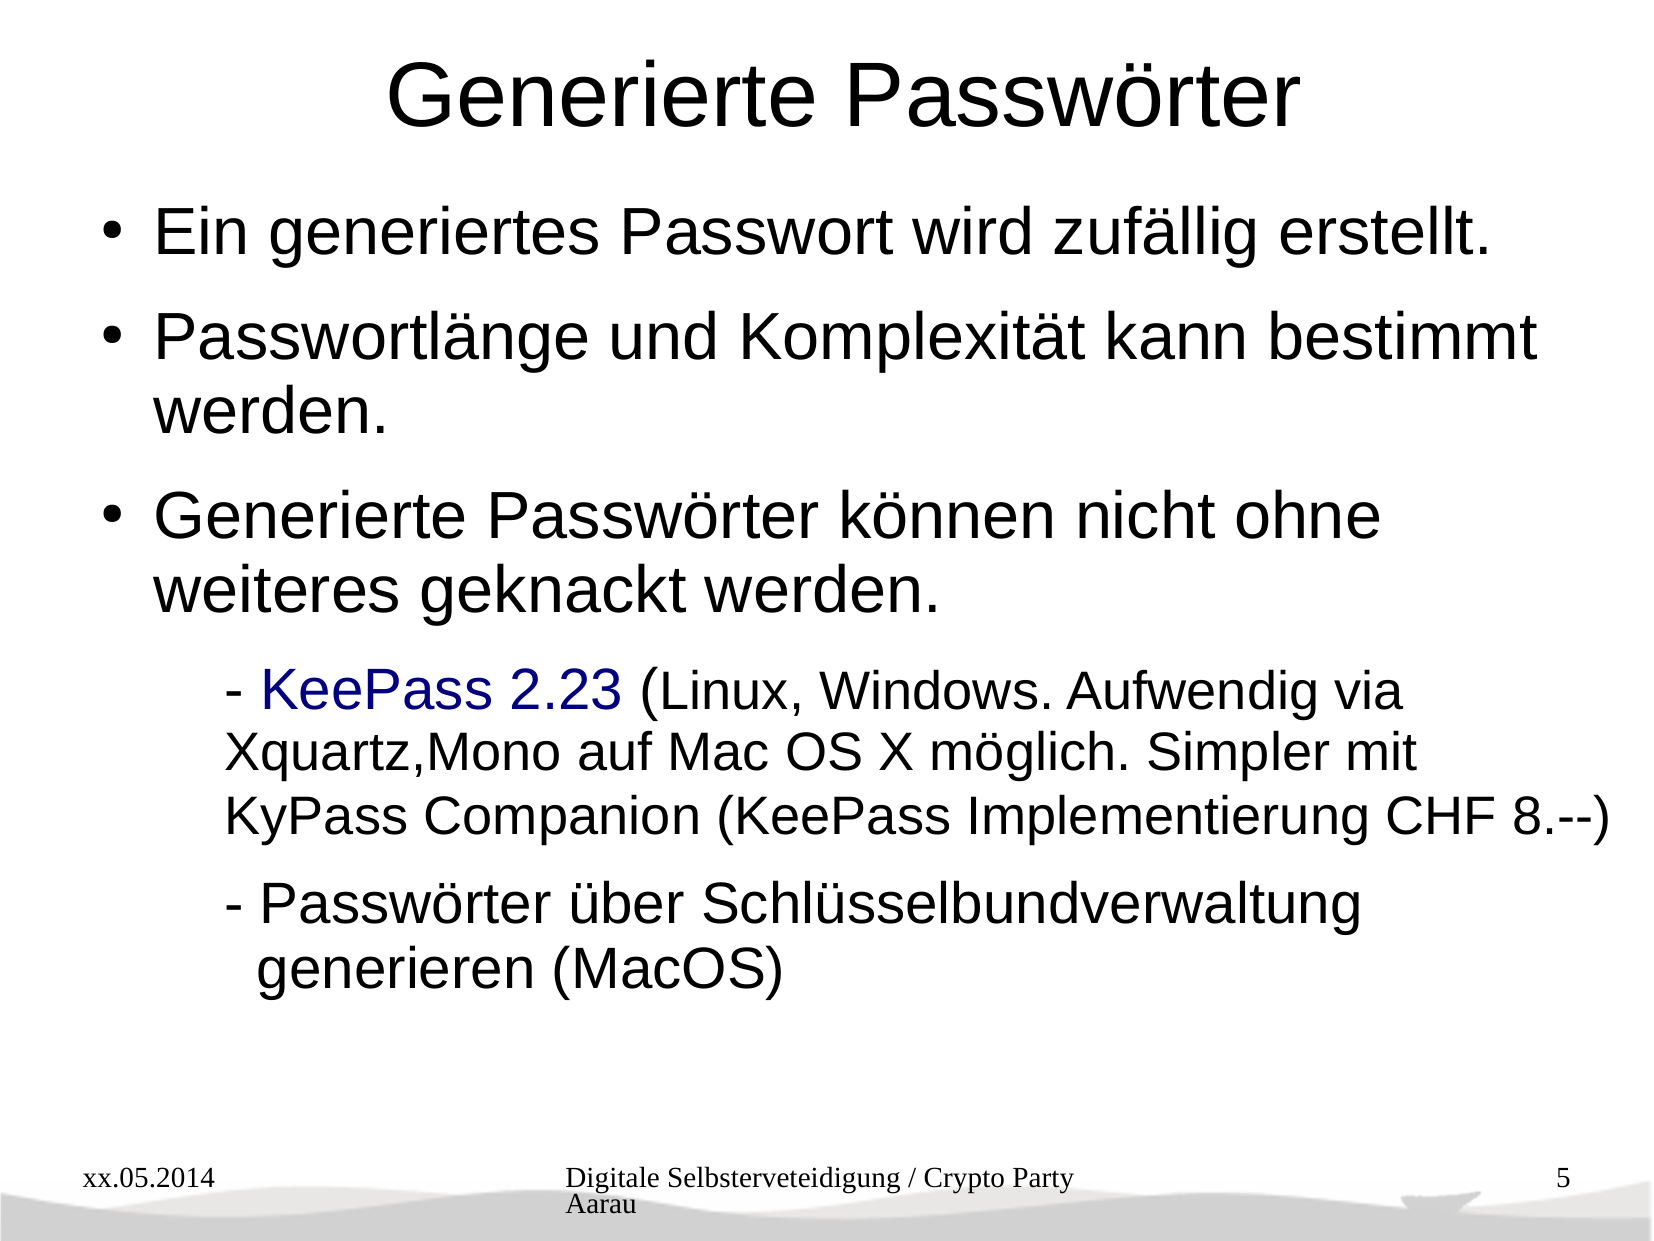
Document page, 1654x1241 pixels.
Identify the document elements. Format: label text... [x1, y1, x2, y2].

picture [860, 1179, 866, 1186]
picture [708, 1179, 715, 1186]
title Generierte Passwörter [82, 0, 1571, 194]
picture [571, 1179, 582, 1186]
list Ein generiertes Passwort wird zufällig erstellt. Passwortlänge und Komplexität kann bestimmt werden. Generierte Passwörter können nicht ohne weiteres geknackt werden. - KeePass 2.23 (Linux, Windows. Aufwendig via Xquartz,Mono auf Mac OS X möglich. Simpler mit KyPass Companion (KeePass Implementierung CHF 8.--) - Passwörter über Schlüsselbundverwaltung generieren (MacOS) [82, 194, 1615, 1004]
picture [174, 1179, 181, 1186]
picture [123, 1179, 130, 1186]
picture [0, 1179, 1654, 1241]
picture [823, 1179, 829, 1186]
picture [994, 1179, 1001, 1186]
picture [972, 1179, 978, 1186]
